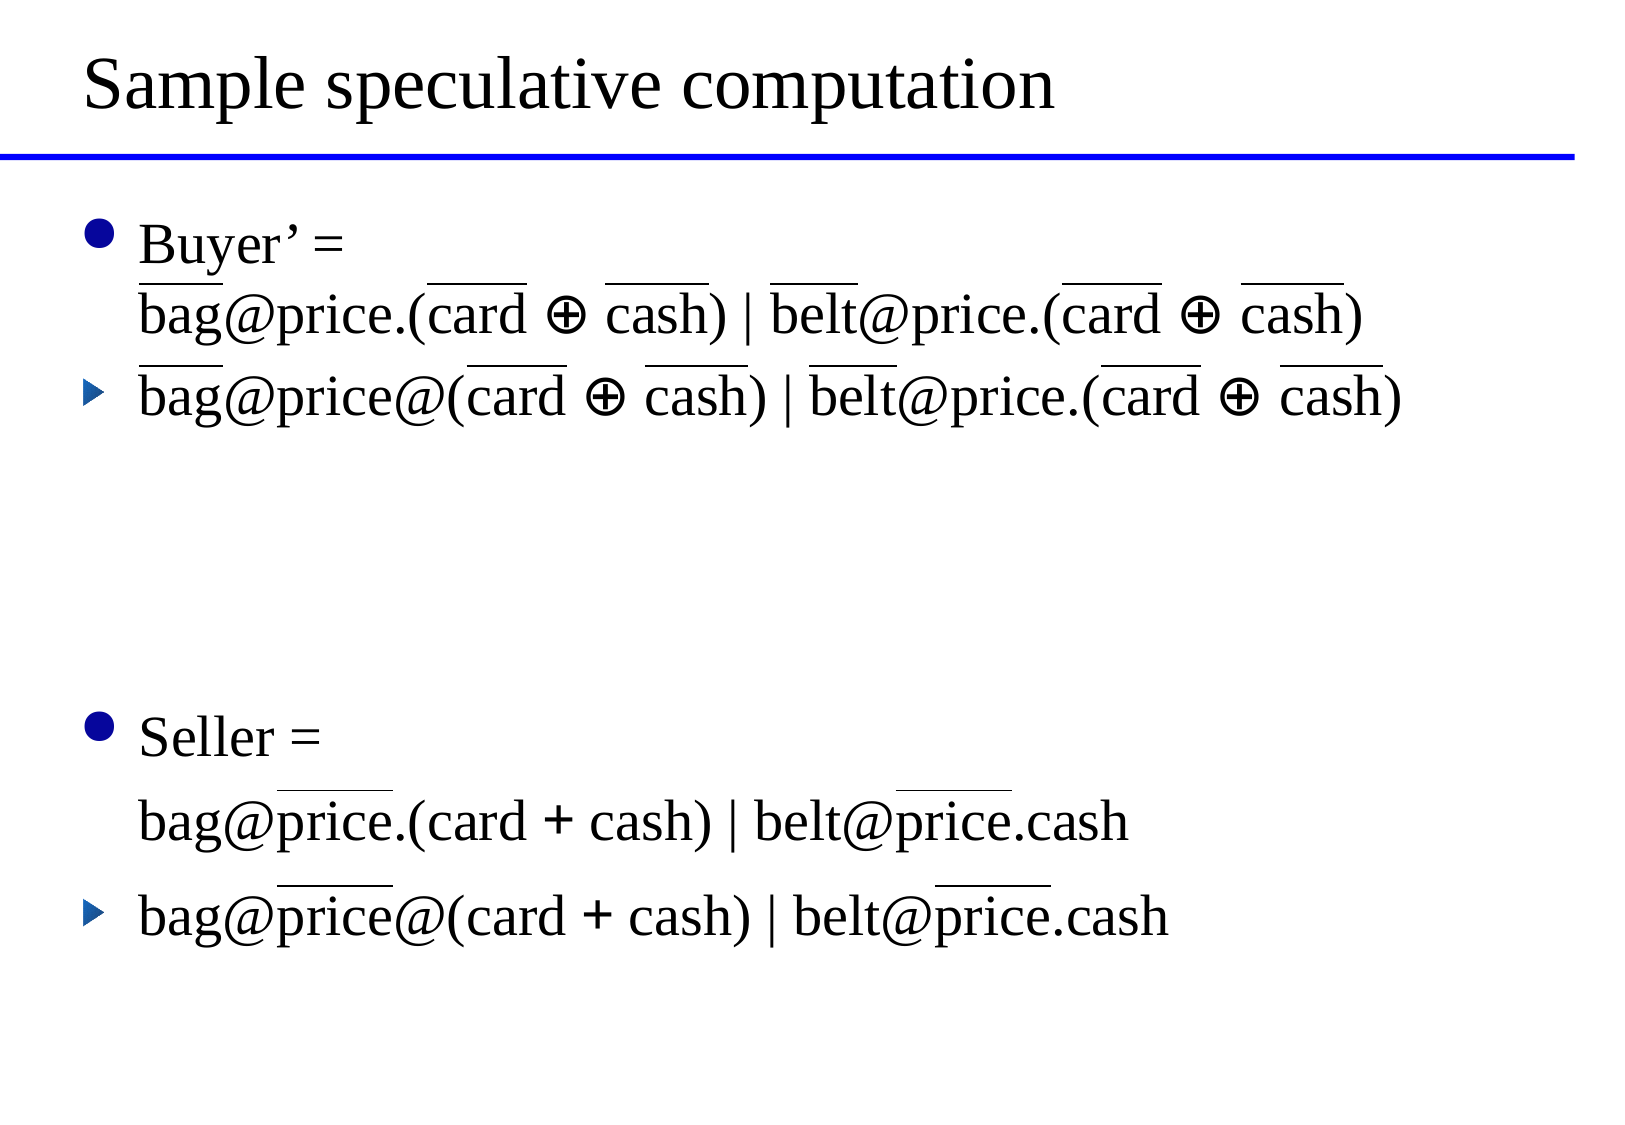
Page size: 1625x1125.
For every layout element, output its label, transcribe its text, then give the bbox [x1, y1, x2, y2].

title Sample speculative computation [67, 27, 1544, 131]
list Buyer’ = bag@price.(card ⊕ cash) | belt@price.(card ⊕ cash) bag@price@(card ⊕ cash) | belt@price.(card ⊕ cash) Seller = bag@price.(card + cash) | belt@price.cash bag@price@(card + cash) | belt@price.cash [67, 198, 1478, 1061]
